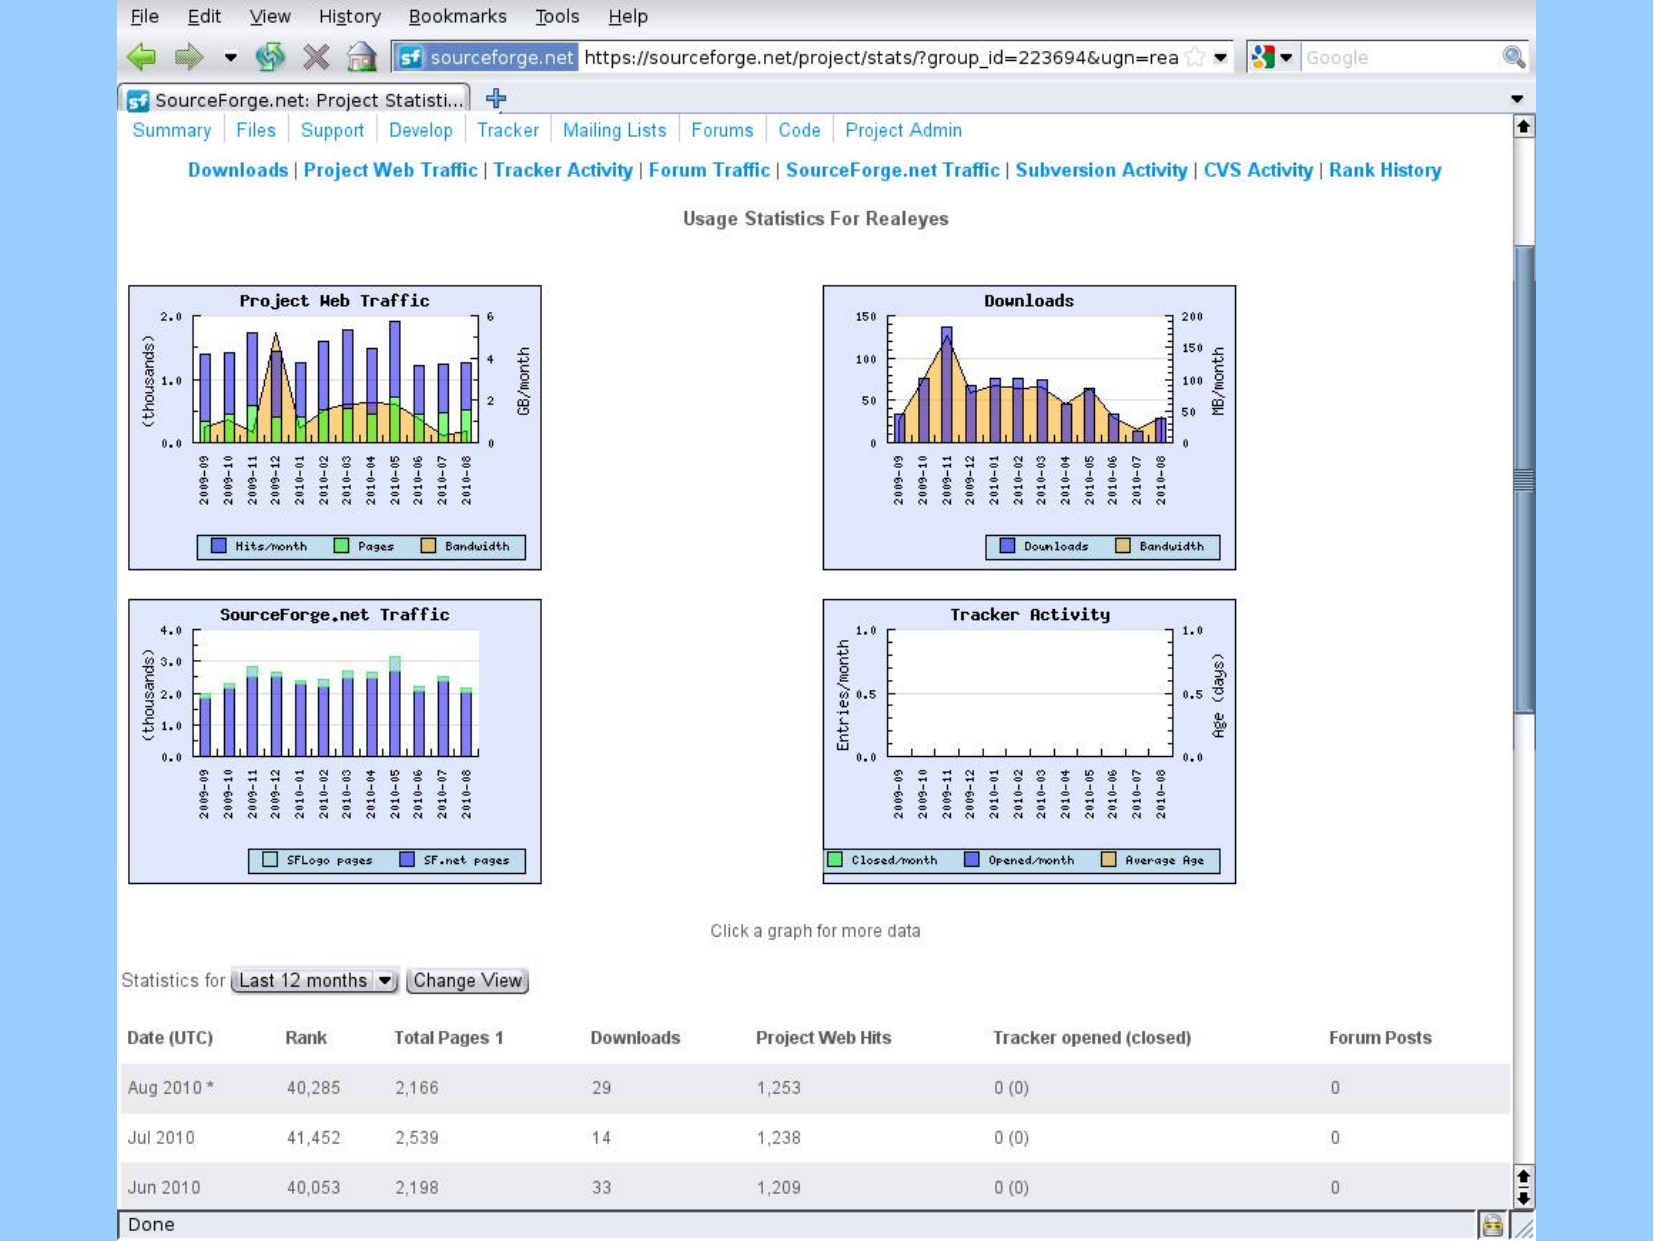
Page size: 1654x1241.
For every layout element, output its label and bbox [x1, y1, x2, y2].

picture [117, 0, 1536, 1241]
